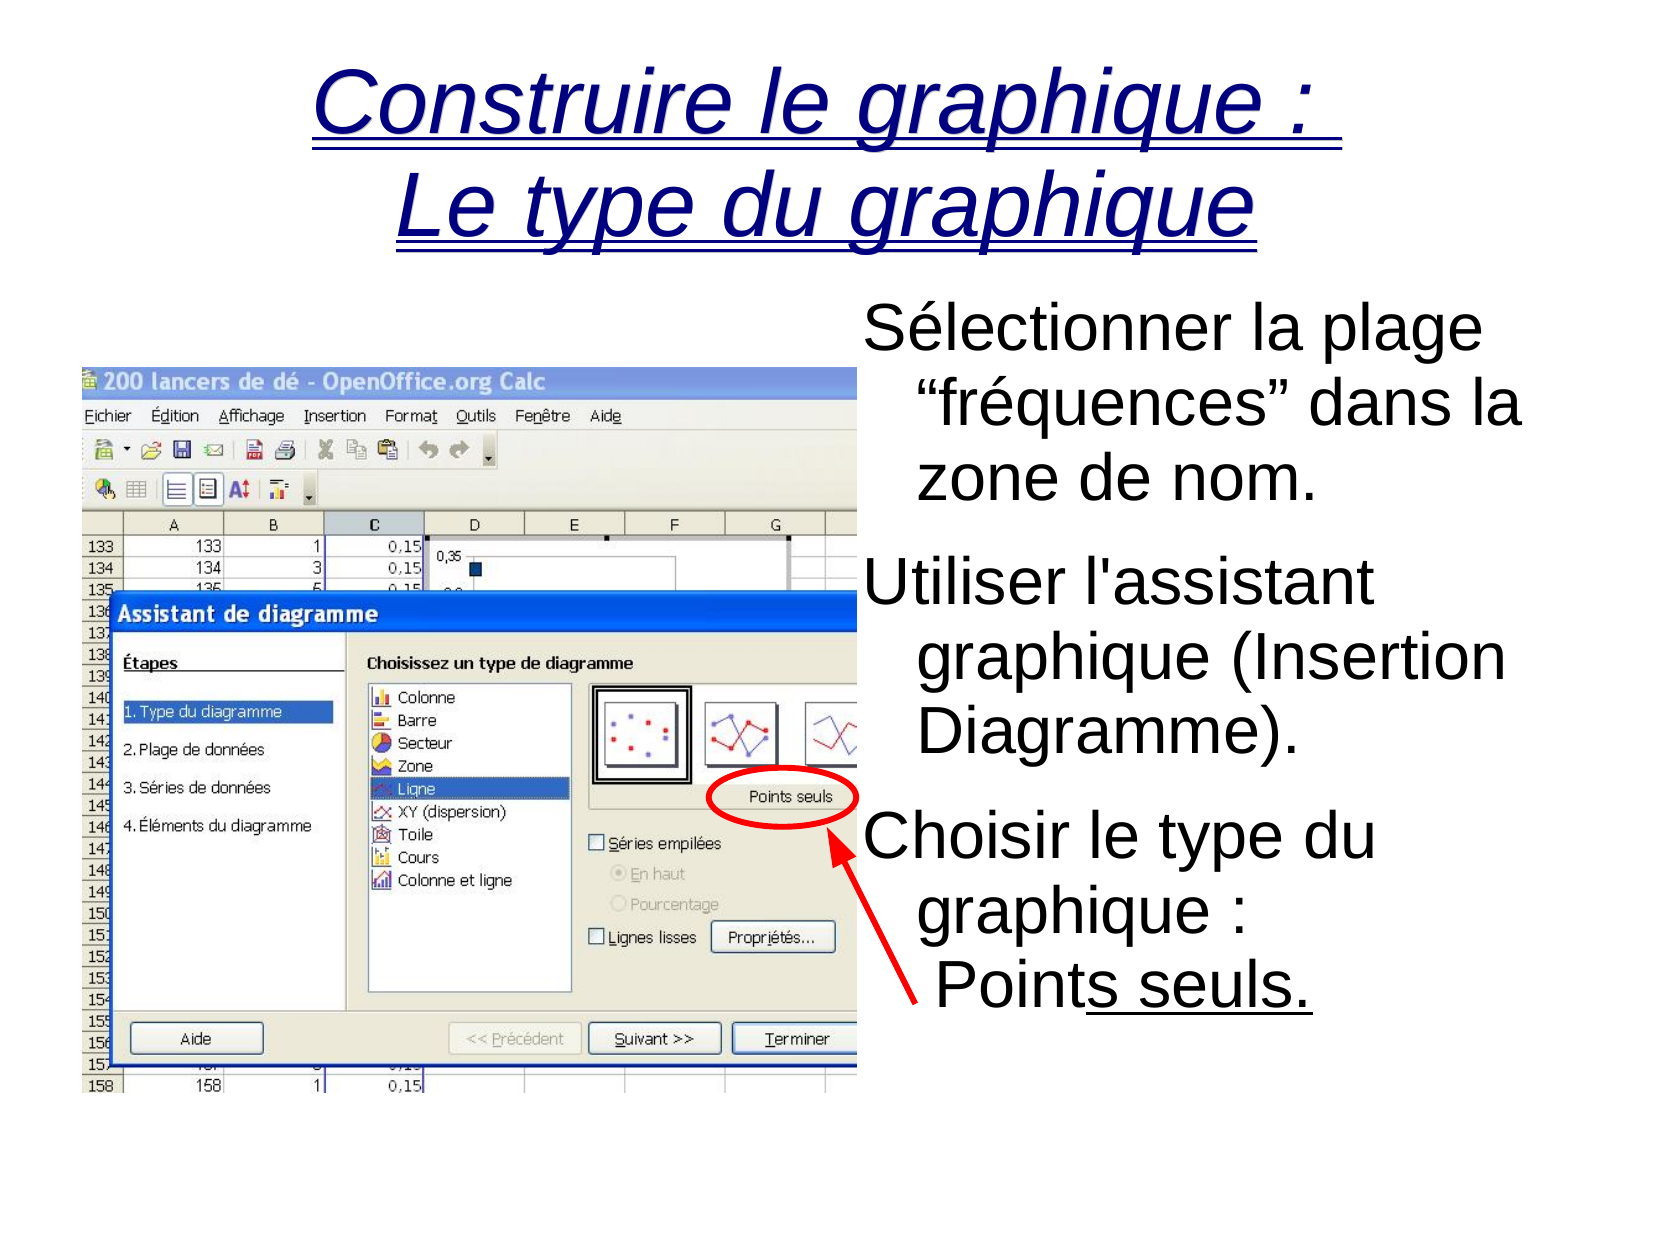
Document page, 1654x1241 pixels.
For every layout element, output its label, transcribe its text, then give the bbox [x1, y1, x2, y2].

list Sélectionner la plage “fréquences” dans la zone de nom. Utiliser l'assistant graphique (Insertion Diagramme). Choisir le type du graphique : Points seuls. [845, 290, 1572, 1109]
title Construire le graphique : Le type du graphique [82, 49, 1571, 257]
picture [82, 367, 857, 1093]
text_box [708, 767, 857, 827]
